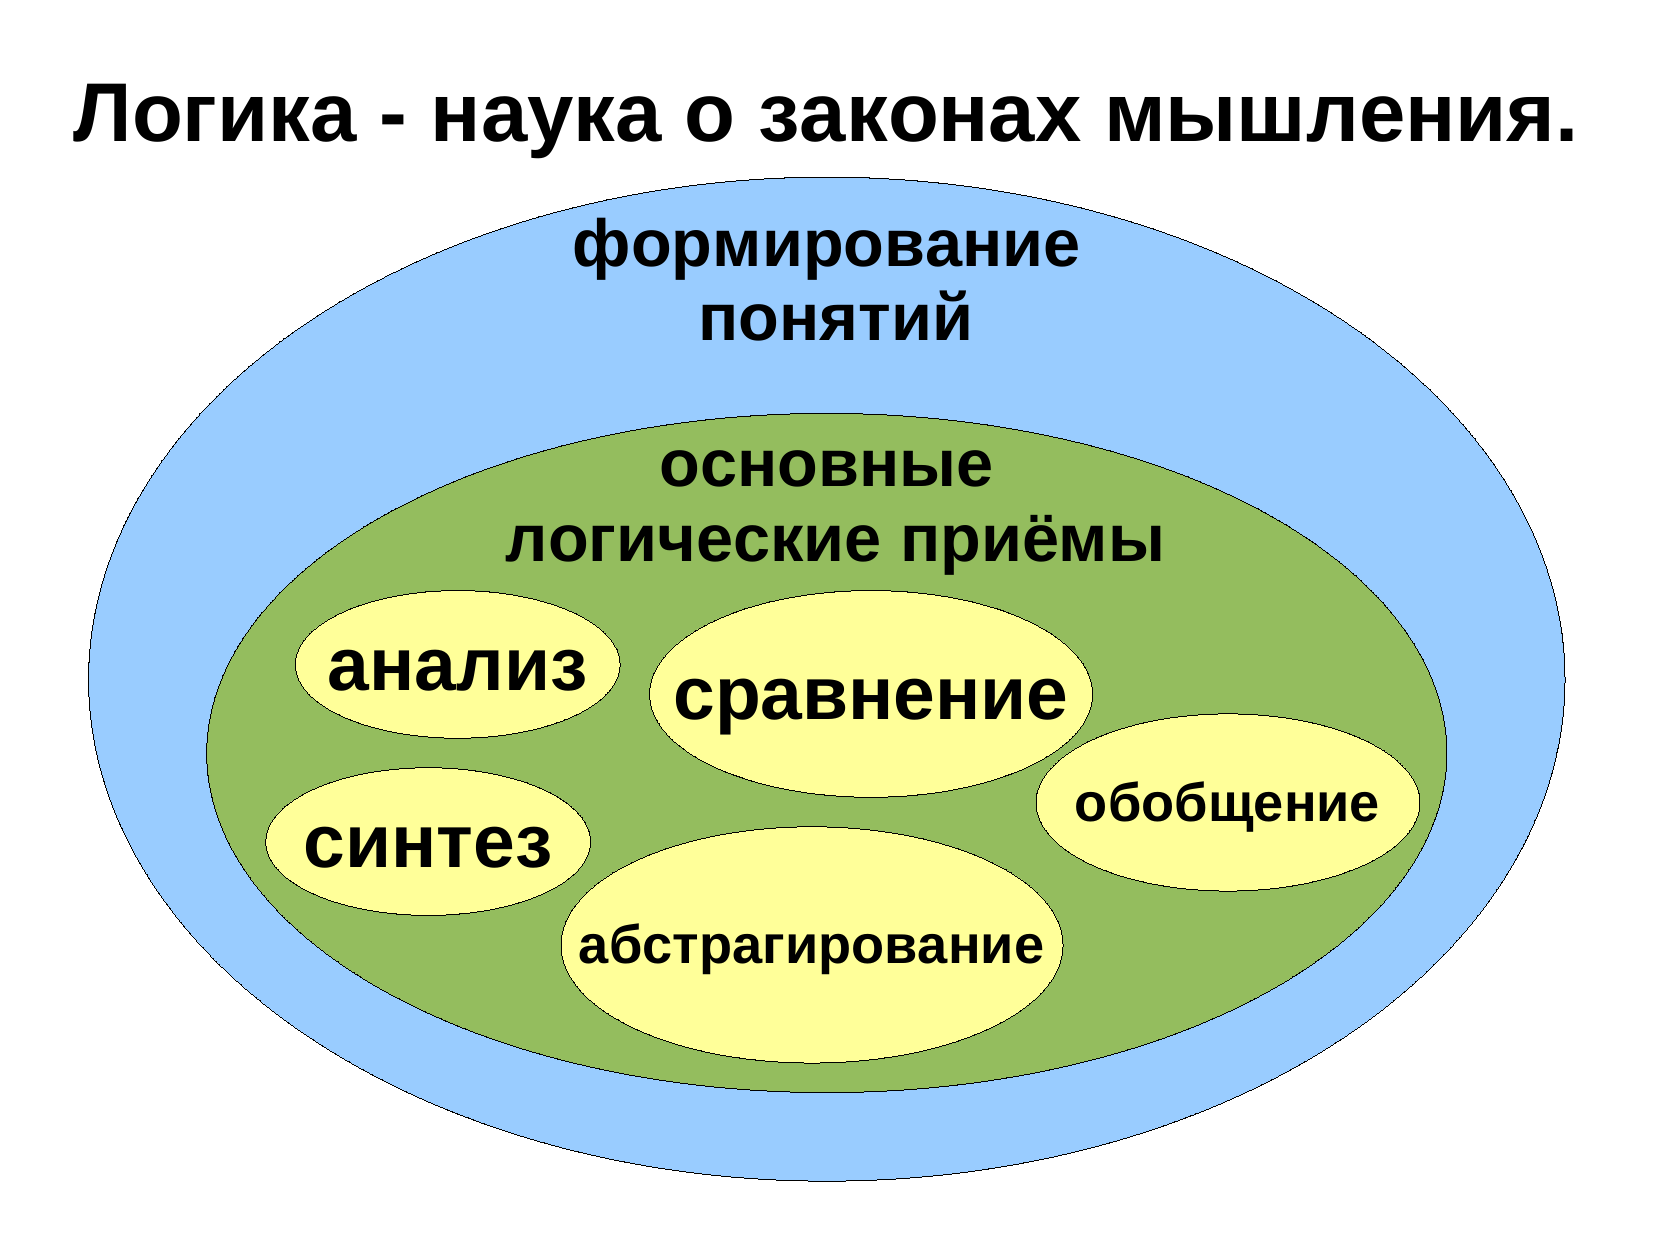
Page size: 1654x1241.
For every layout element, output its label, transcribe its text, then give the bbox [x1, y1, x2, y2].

text_box анализ [295, 590, 621, 739]
text_box сравнение [649, 590, 1093, 798]
text_box Логика - наука о законах мышления. [59, 59, 1625, 251]
text_box обобщение [1036, 713, 1420, 892]
text_box абстрагирование [561, 826, 1064, 1064]
text_box формирование понятий [88, 177, 1566, 1182]
text_box основные логические приёмы [206, 413, 1447, 1093]
text_box синтез [265, 767, 591, 916]
